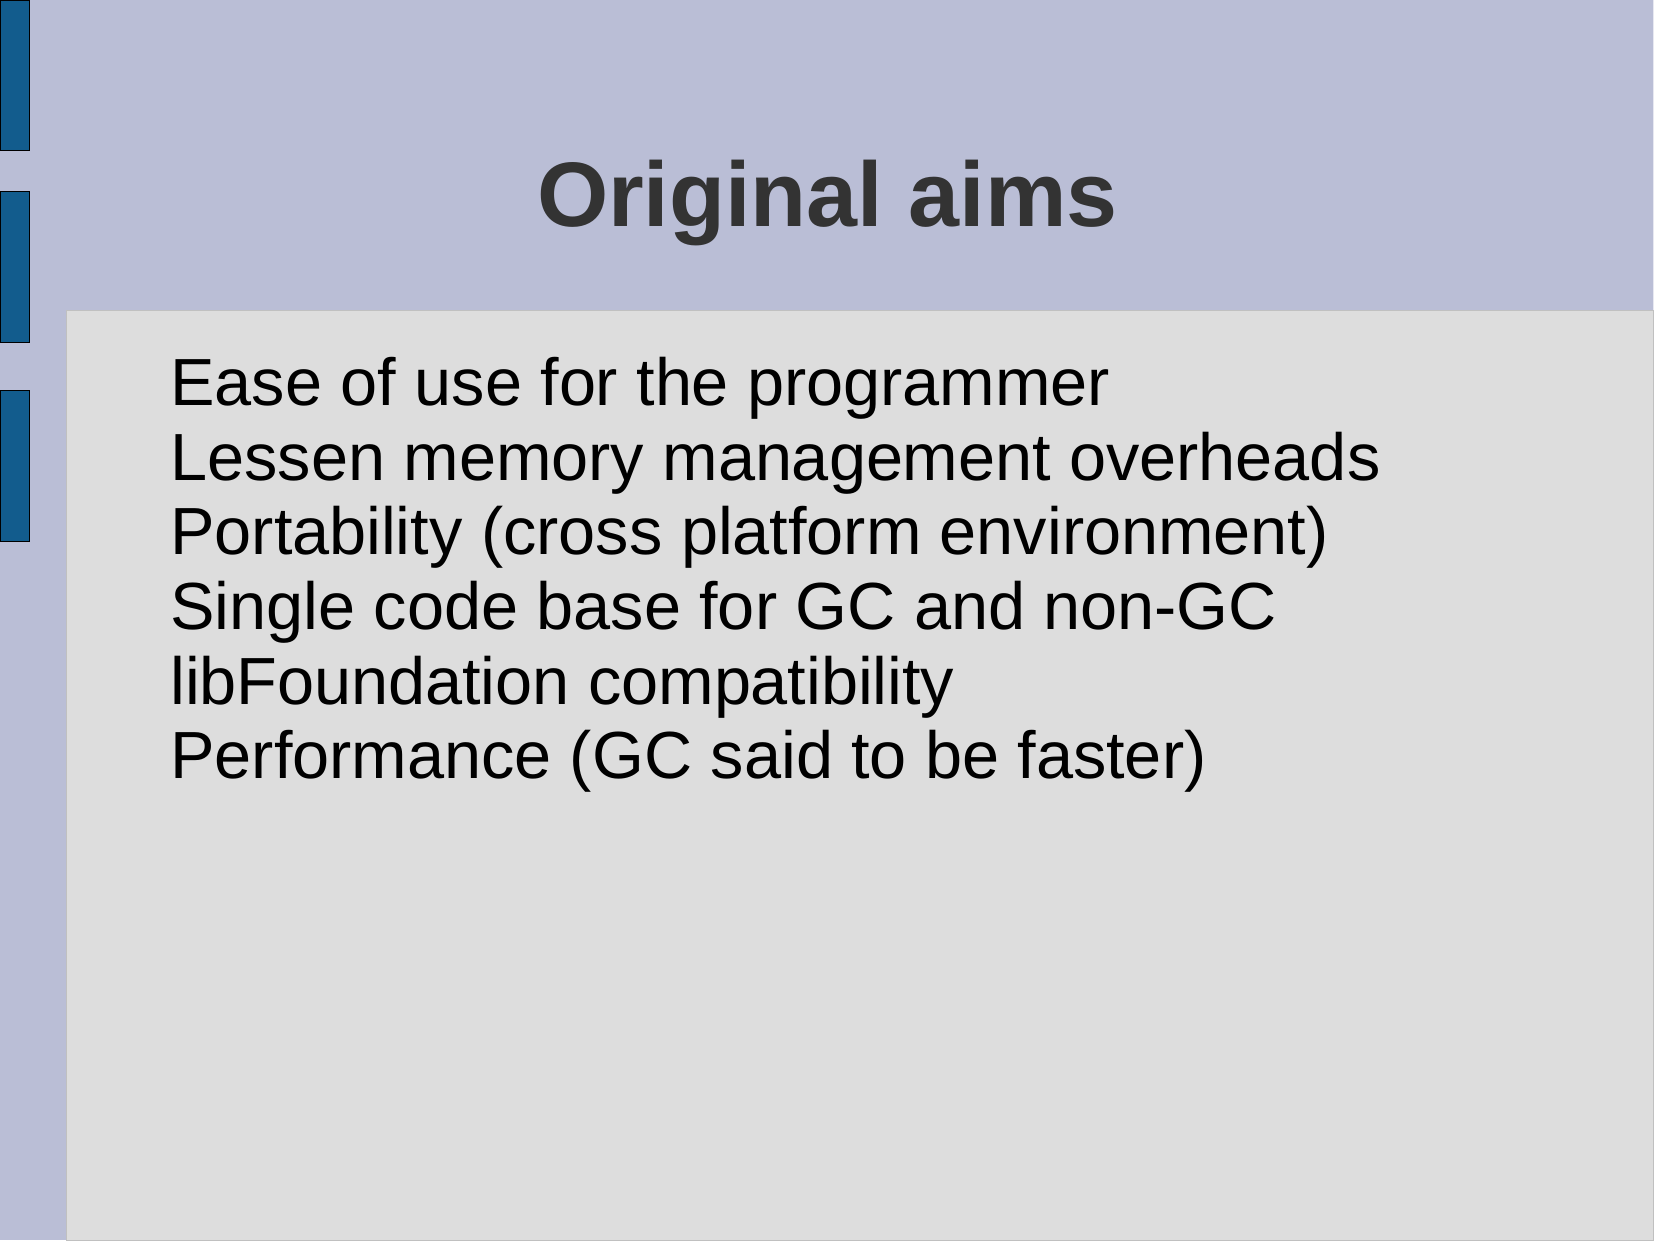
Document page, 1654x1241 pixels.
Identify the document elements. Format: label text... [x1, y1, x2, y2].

list Ease of use for the programmer Lessen memory management overheads Portability (cross platform environment) Single code base for GC and non-GC libFoundation compatibility Performance (GC said to be faster) [152, 344, 1534, 1127]
title Original aims [121, 91, 1534, 299]
